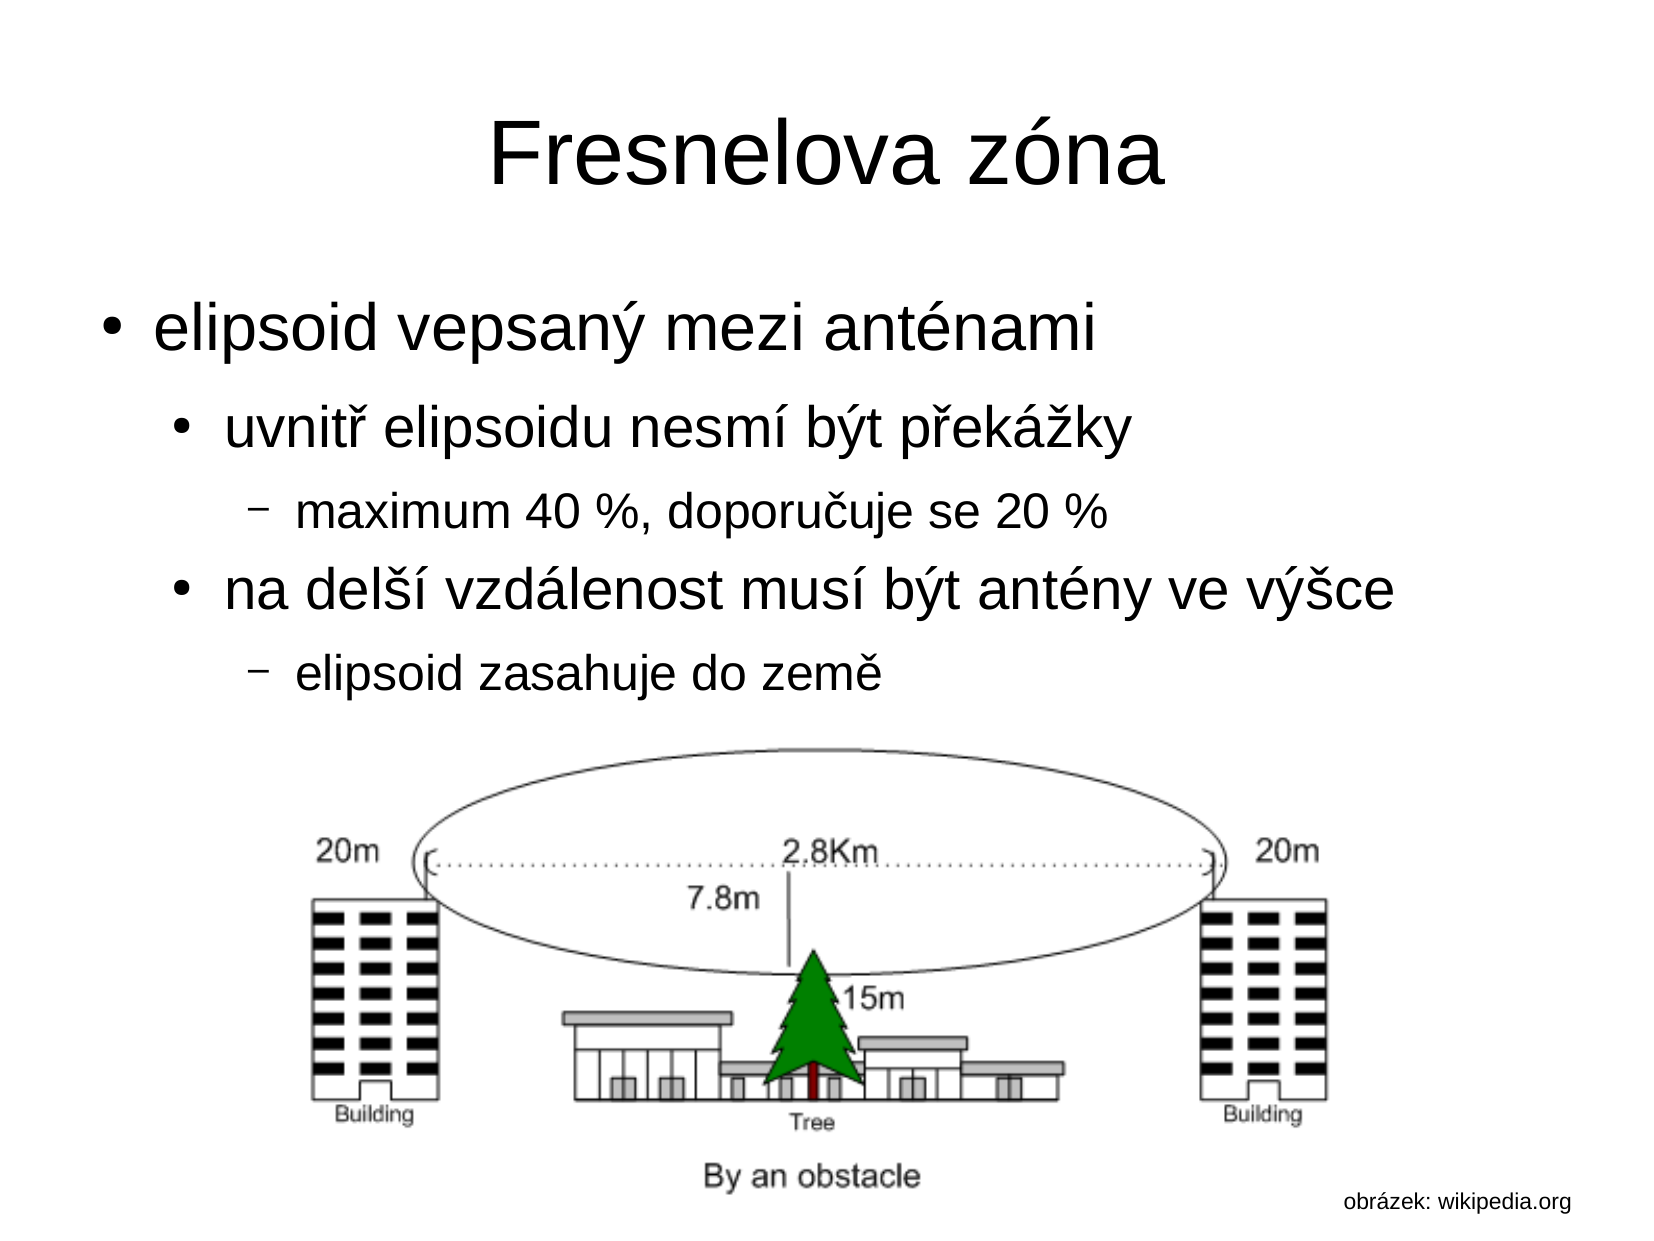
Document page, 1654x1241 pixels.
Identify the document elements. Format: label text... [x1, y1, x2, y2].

picture [301, 709, 1367, 1199]
text_box obrázek: wikipedia.org [1328, 1181, 1625, 1222]
title Fresnelova zóna [82, 49, 1571, 257]
list elipsoid vepsaný mezi anténami uvnitř elipsoidu nesmí být překážky maximum 40 %, doporučuje se 20 % na delší vzdálenost musí být antény ve výšce elipsoid zasahuje do země [82, 290, 1571, 1010]
